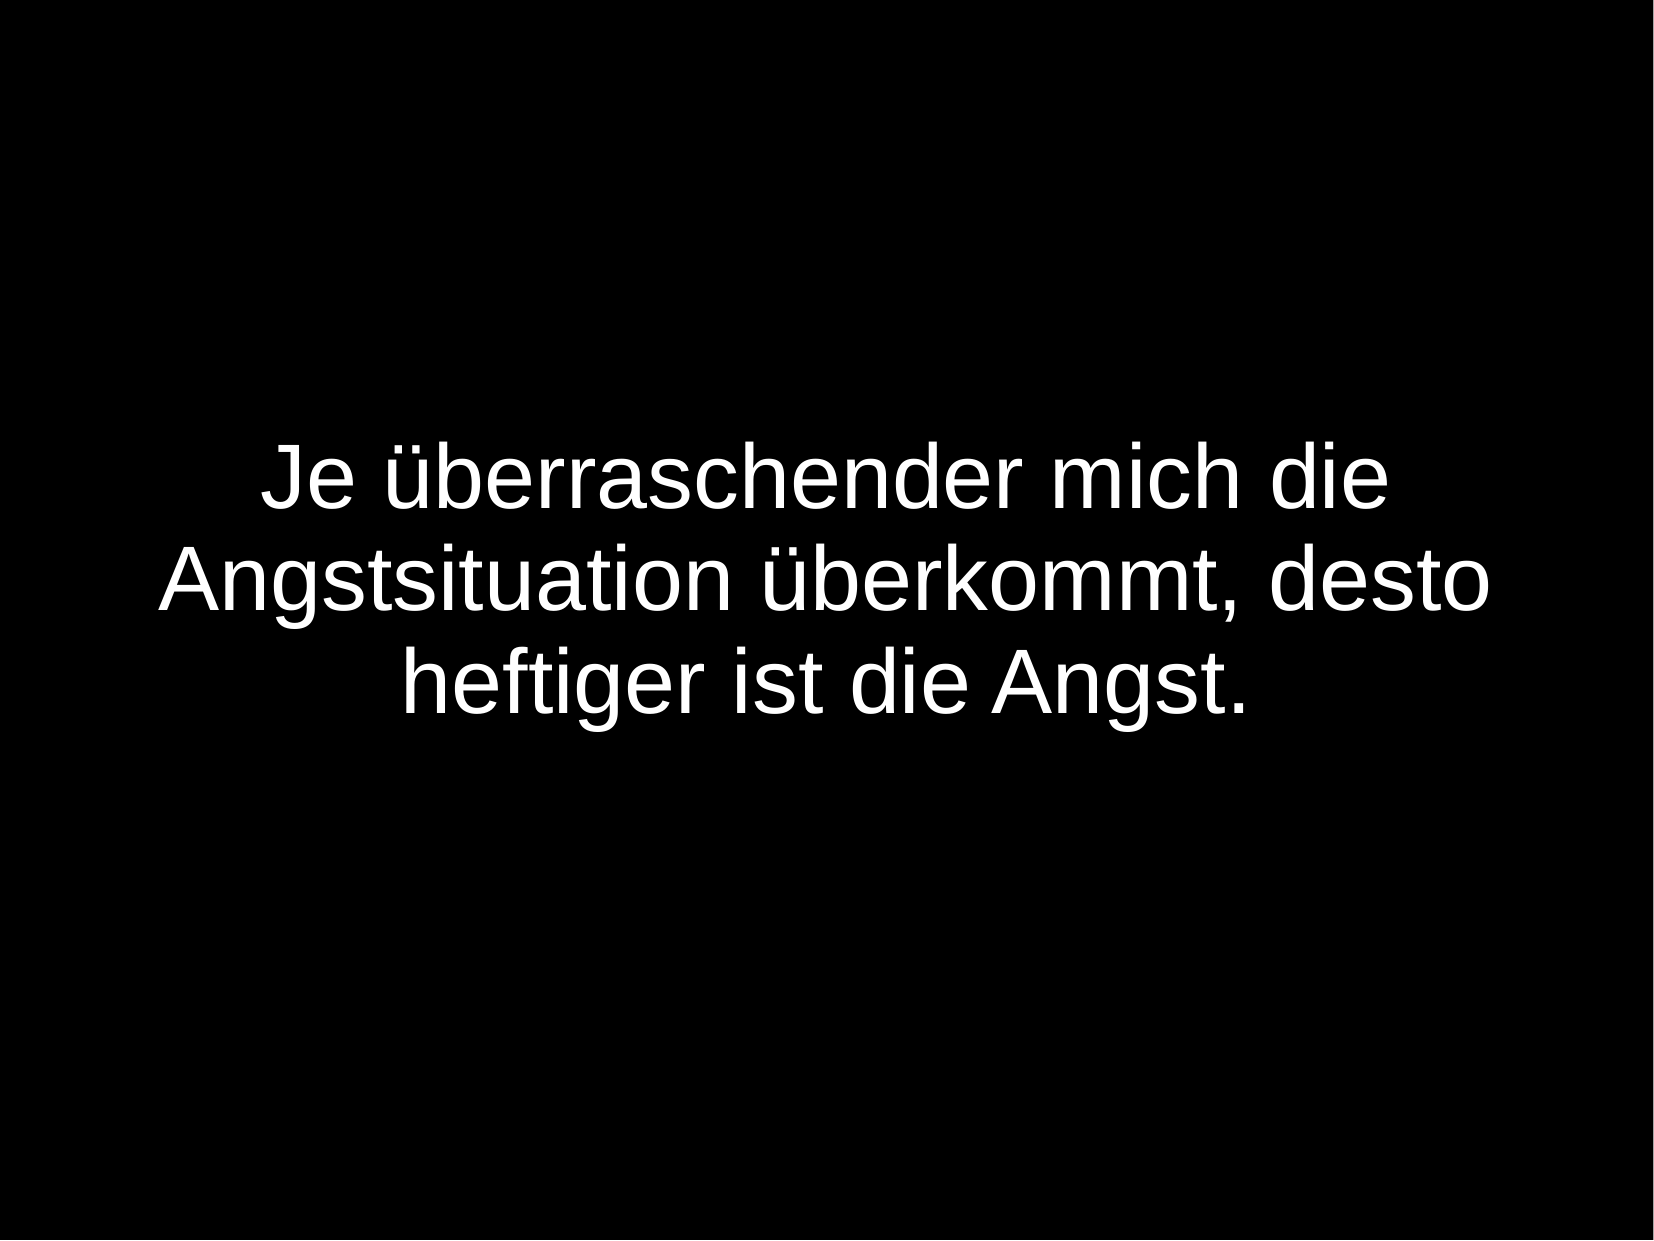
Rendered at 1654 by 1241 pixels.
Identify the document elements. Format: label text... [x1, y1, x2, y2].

title Je überraschender mich die Angstsituation überkommt, desto heftiger ist die Angst. [82, 56, 1571, 1102]
